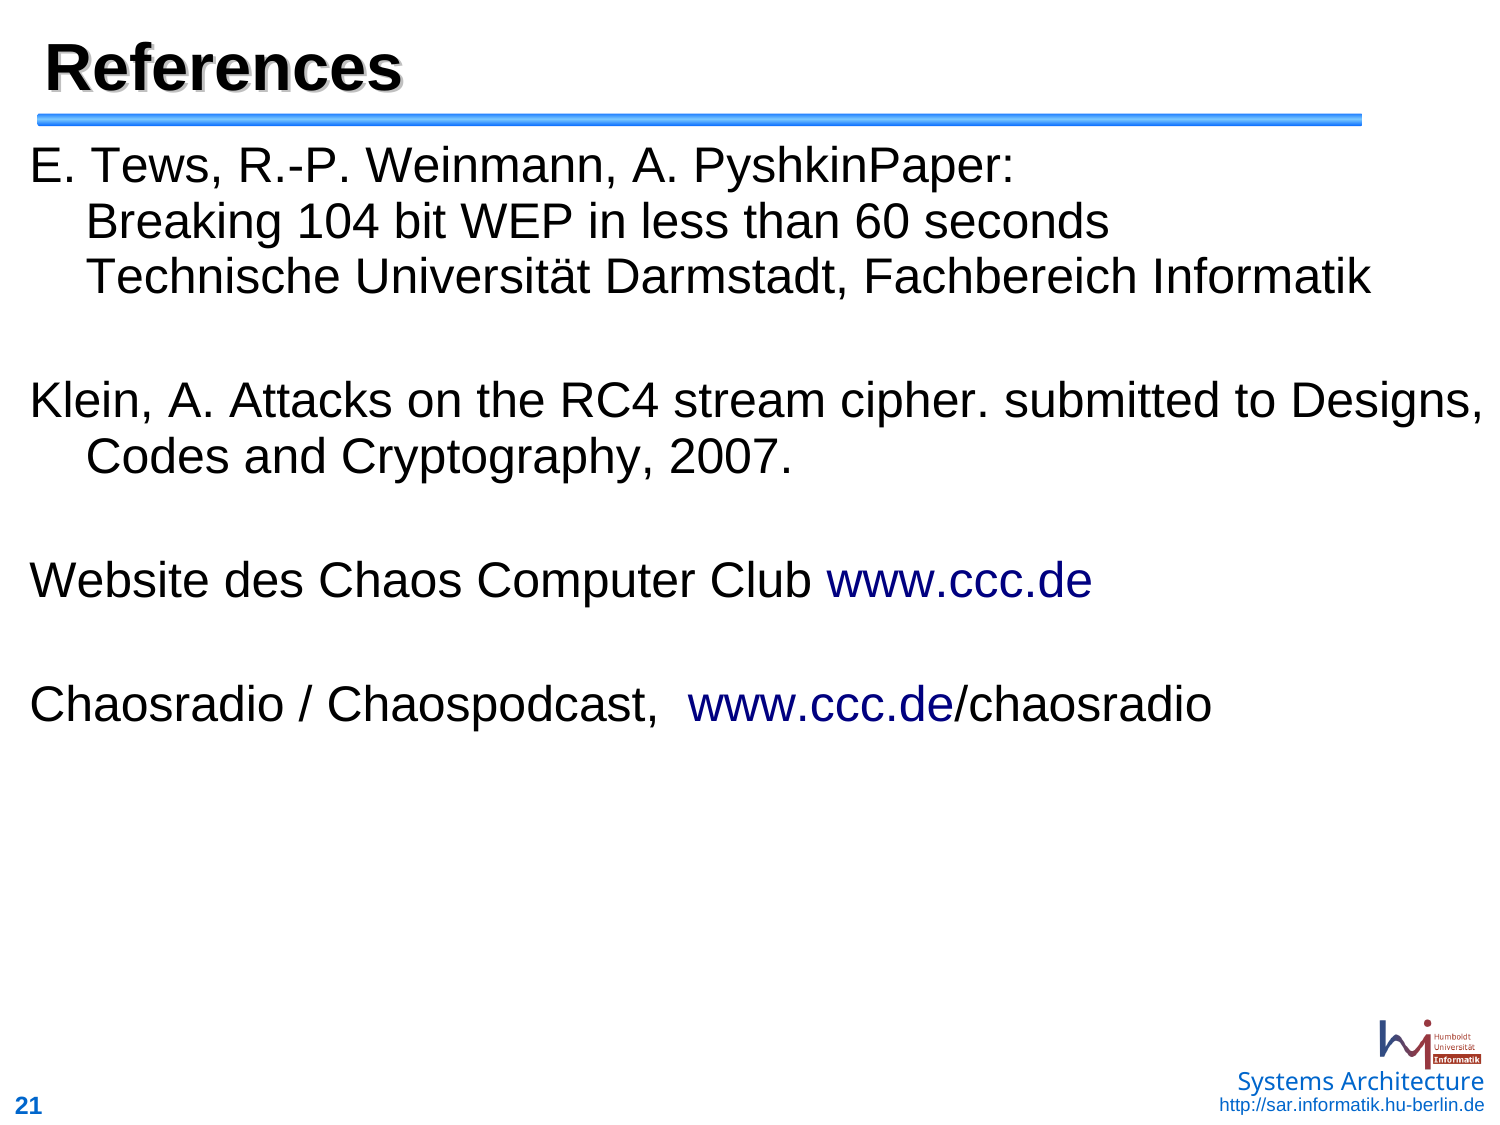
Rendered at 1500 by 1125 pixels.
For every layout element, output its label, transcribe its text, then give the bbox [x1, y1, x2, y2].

picture [1376, 1044, 1483, 1071]
title References [29, 11, 1500, 123]
list E. Tews, R.-P. Weinmann, A. PyshkinPaper: Breaking 104 bit WEP in less than 60 seconds Technische Universität Darmstadt, Fachbereich Informatik Klein, A. Attacks on the RC4 stream cipher. submitted to Designs, Codes and Cryptography, 2007. Website des Chaos Computer Club www.ccc.de Chaosradio / Chaospodcast, www.ccc.de/chaosradio [29, 137, 1500, 1044]
